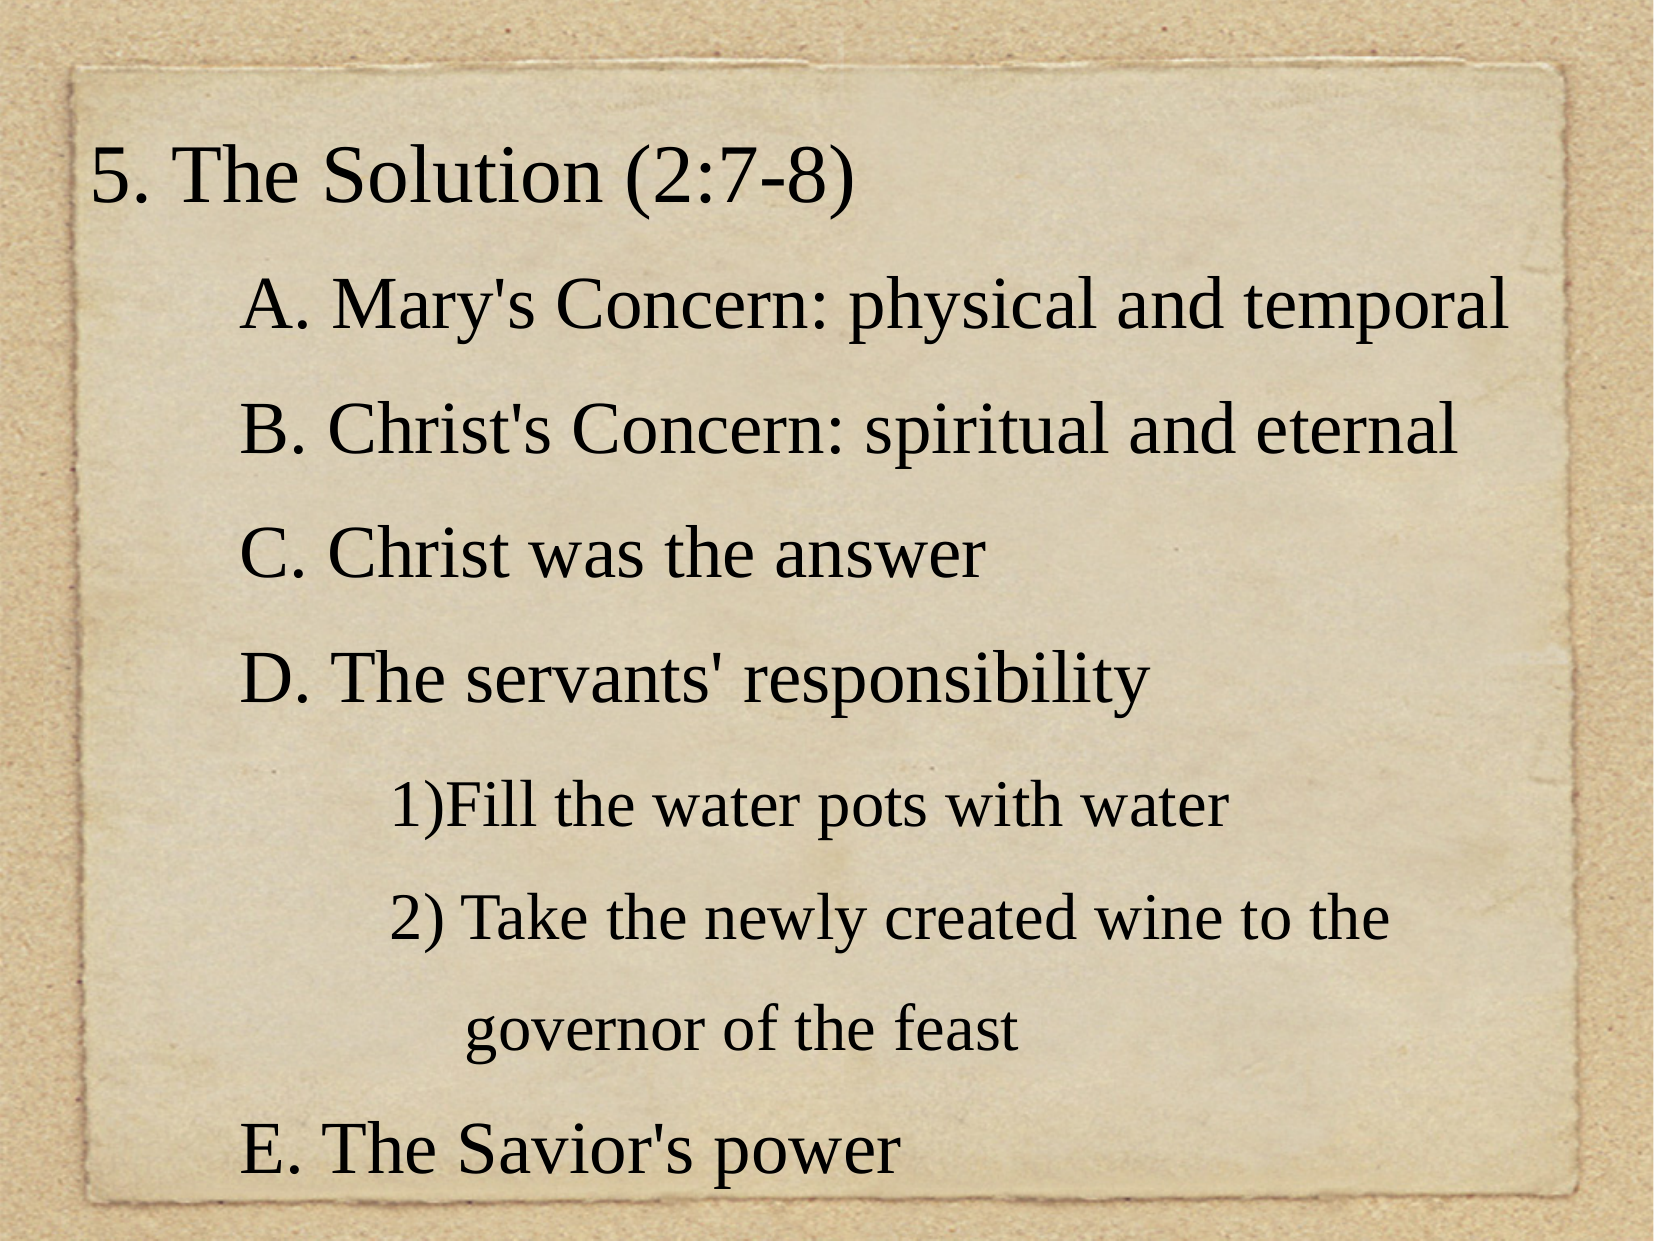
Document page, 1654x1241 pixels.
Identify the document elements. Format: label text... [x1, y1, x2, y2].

text_box 5. The Solution (2:7-8) A. Mary's Concern: physical and temporal B. Christ's Concern: spiritual and eternal C. Christ was the answer D. The servants' responsibility 1)Fill the water pots with water 2) Take the newly created wine to the governor of the feast E. The Savior's power [75, 75, 1576, 1241]
picture [0, 0, 1654, 1241]
